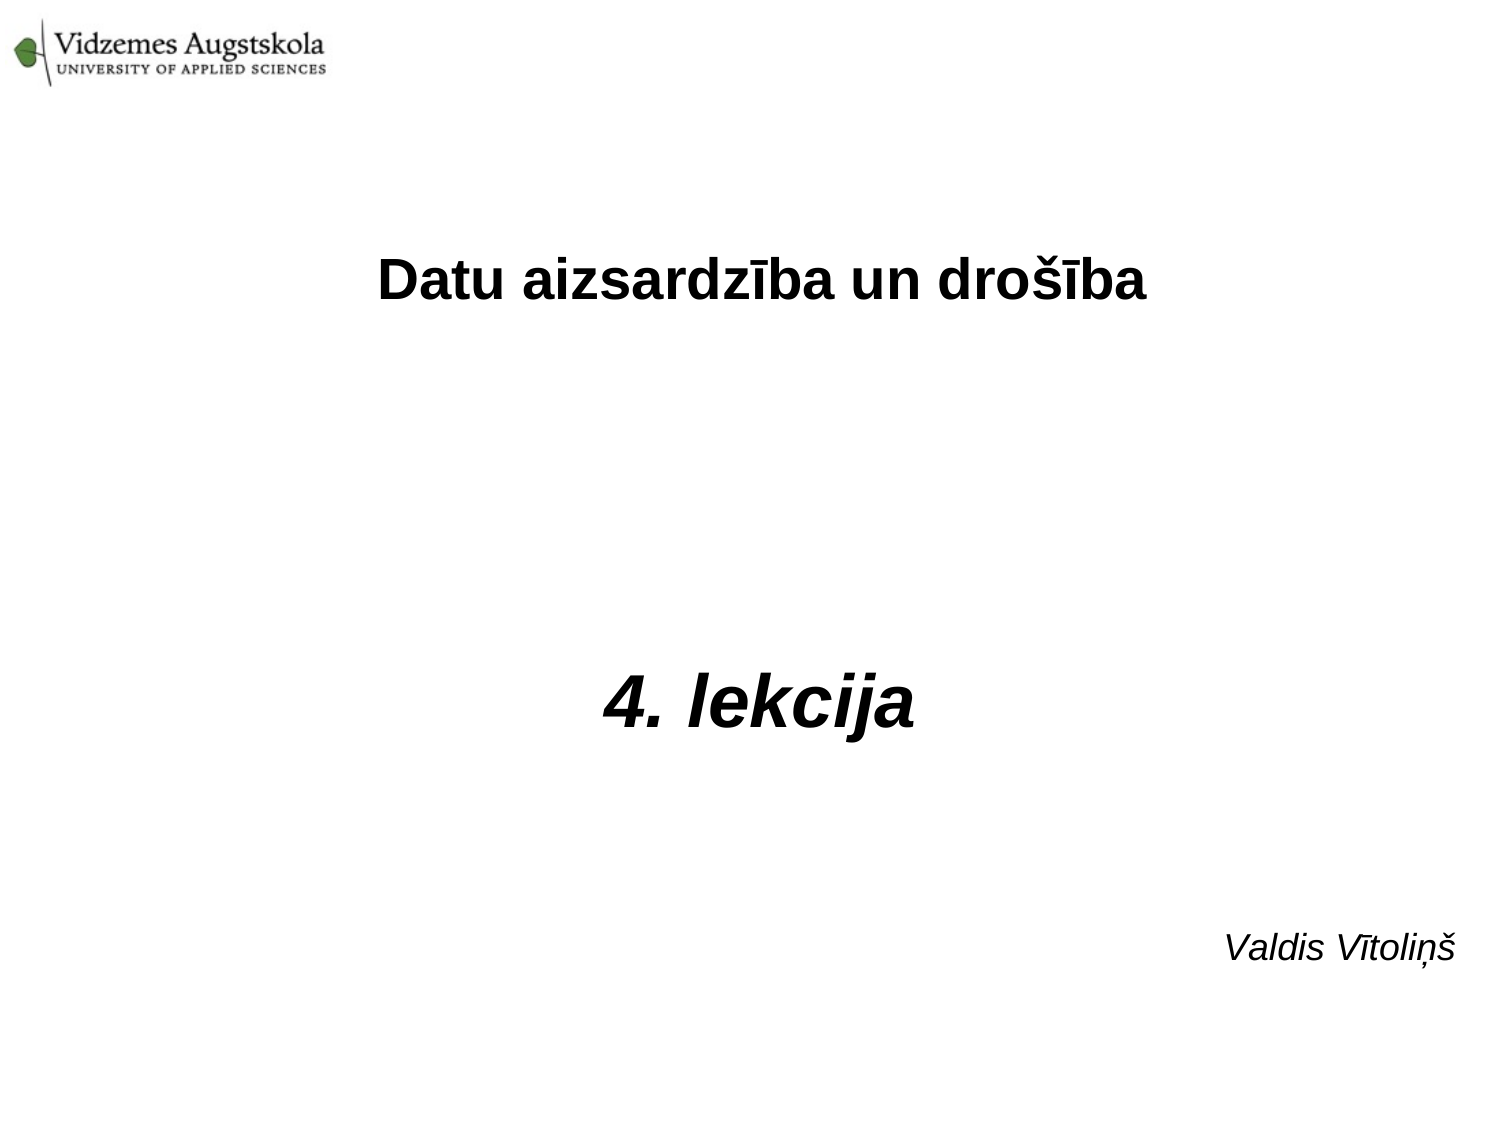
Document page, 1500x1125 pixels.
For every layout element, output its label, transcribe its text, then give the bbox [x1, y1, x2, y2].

text_box 4. lekcija [589, 653, 932, 759]
title Datu aizsardzība un drošība [69, 243, 1420, 320]
picture [5, 2, 334, 102]
text_box Valdis Vītoliņš [93, 927, 1457, 970]
